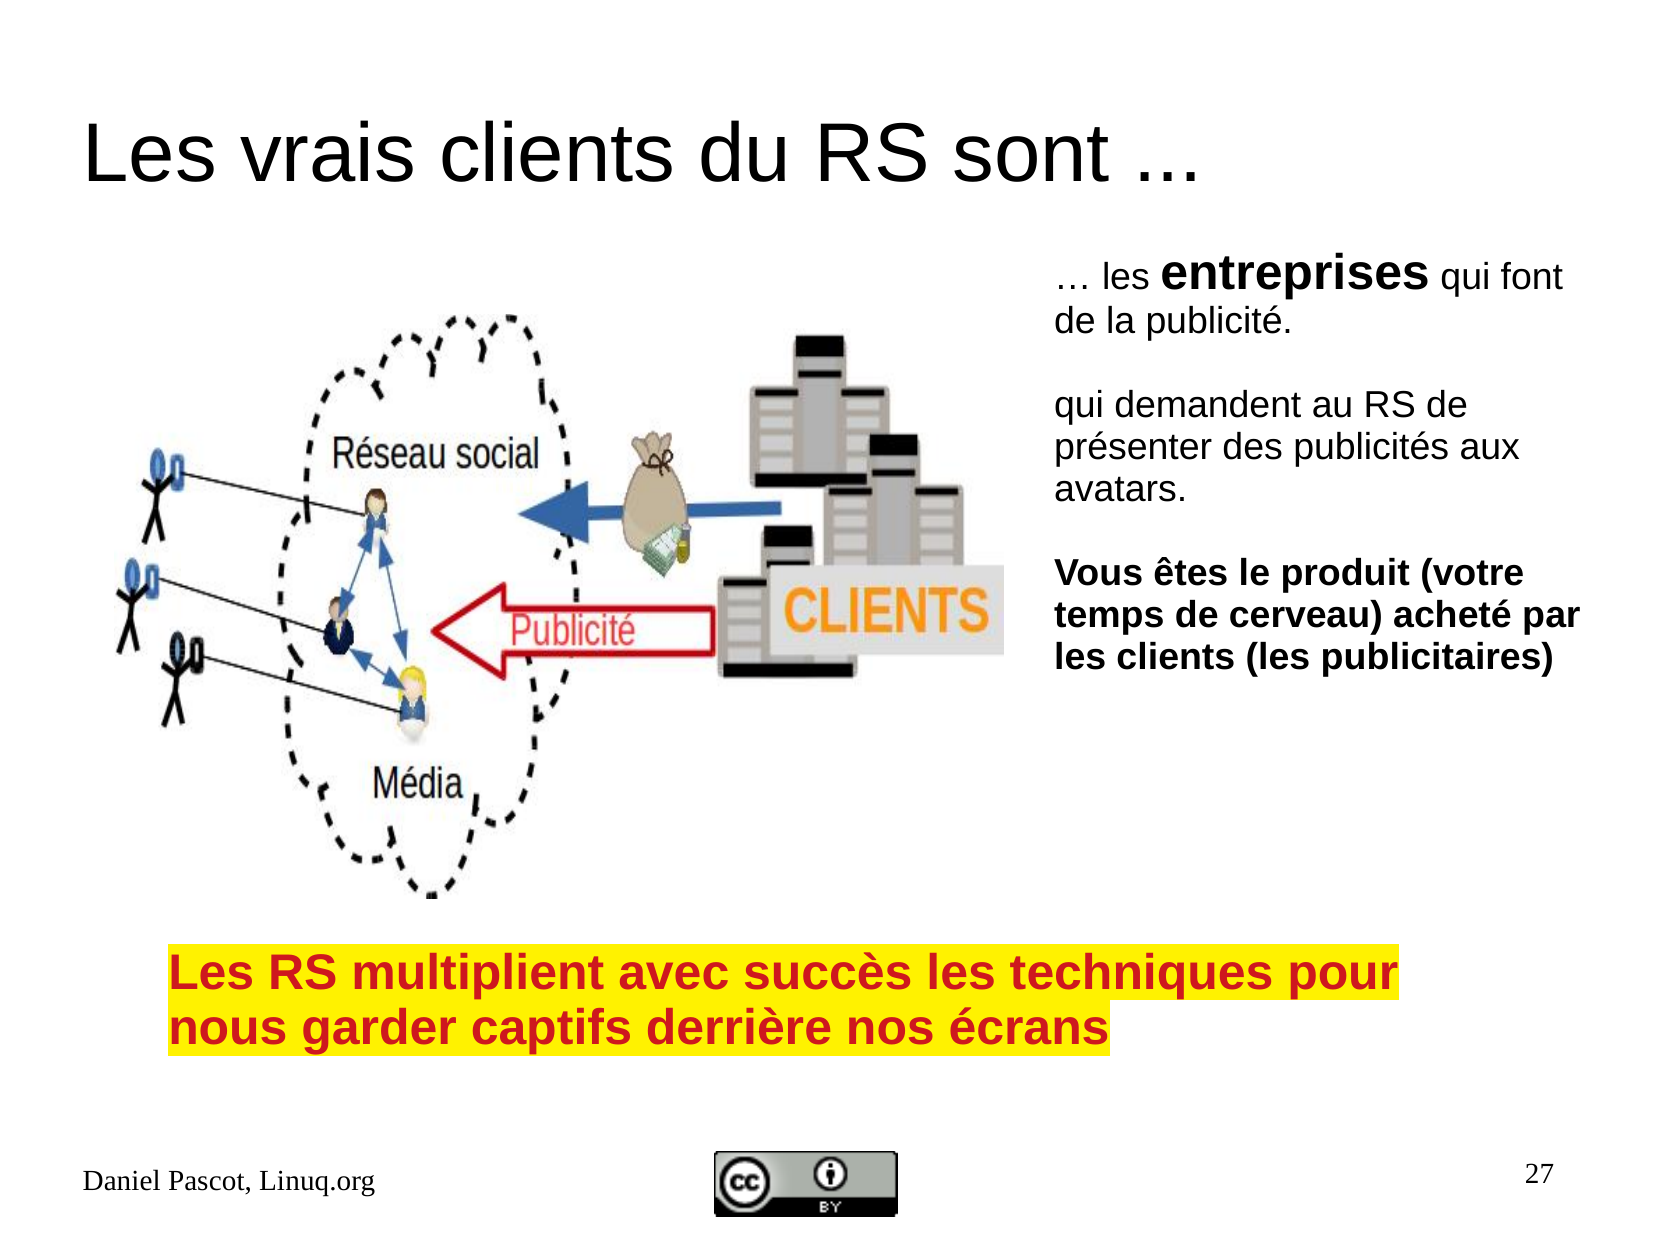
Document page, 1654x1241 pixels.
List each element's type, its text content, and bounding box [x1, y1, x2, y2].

title Les vrais clients du RS sont ... [82, 49, 1571, 257]
text_box Les RS multiplient avec succès les techniques pour nous garder captifs derrière nos écrans [153, 936, 1415, 1063]
picture [114, 314, 1004, 899]
picture [714, 1151, 898, 1217]
text_box … les entreprises qui font de la publicité. qui demandent au RS de présenter des publicités aux avatars. Vous êtes le produit (votre temps de cerveau) acheté par les clients (les publicitaires) [1039, 236, 1626, 947]
